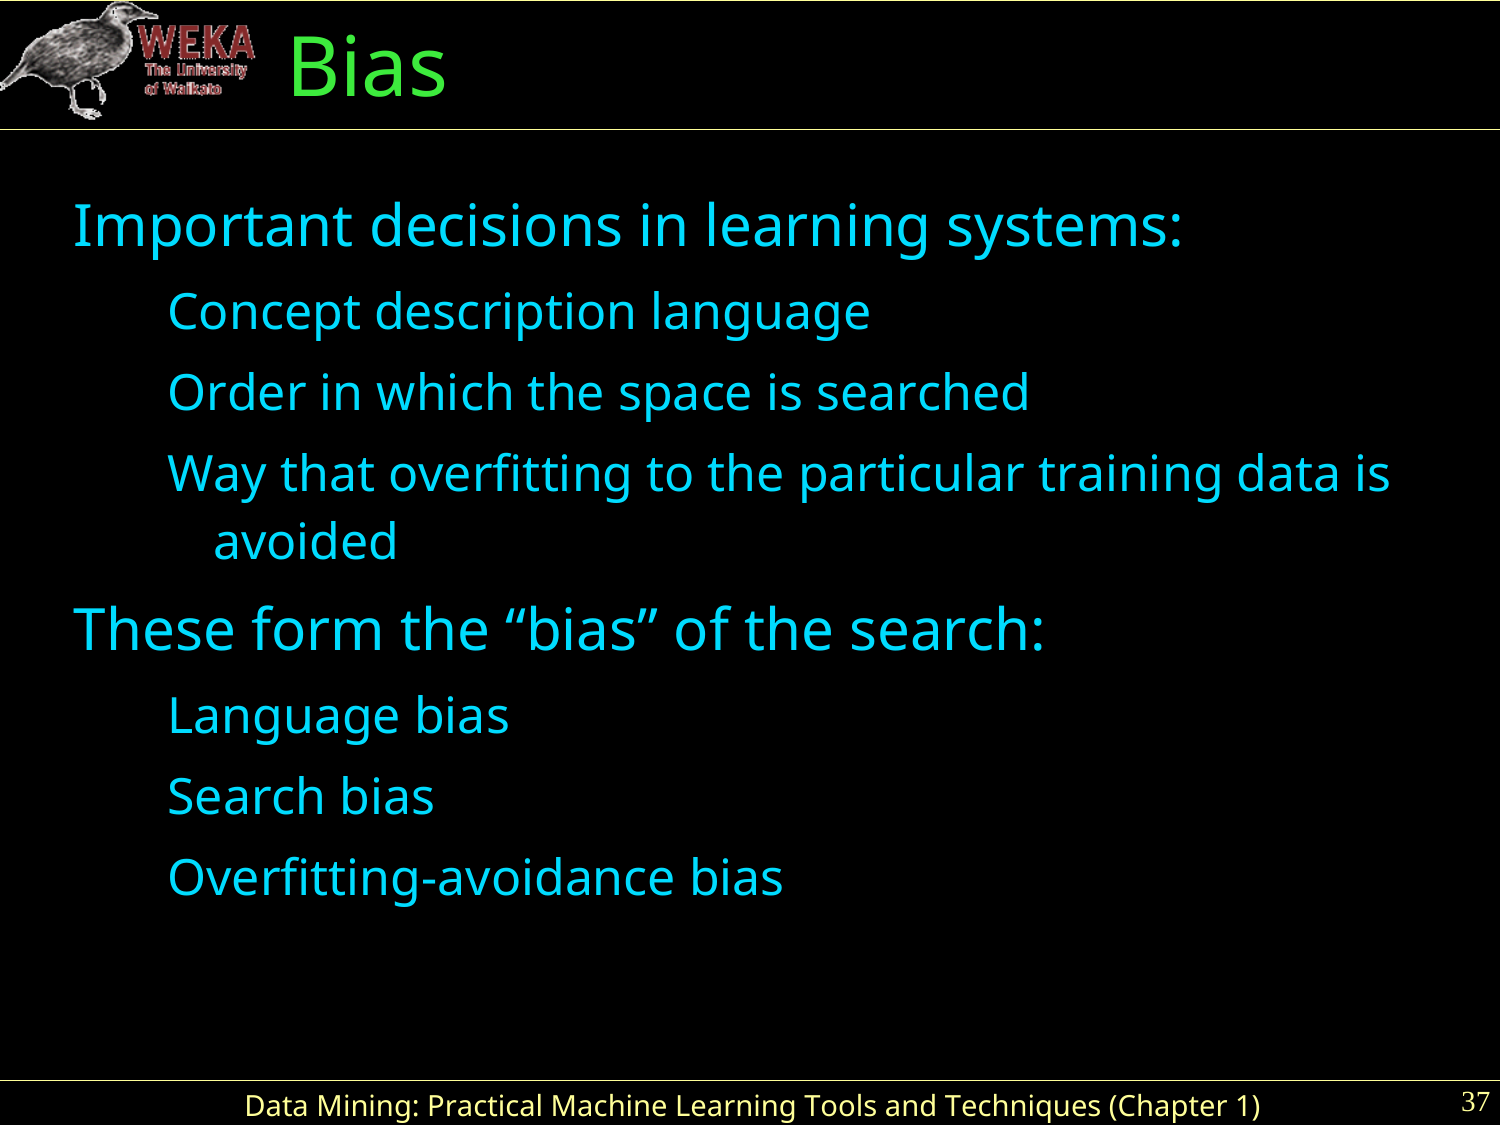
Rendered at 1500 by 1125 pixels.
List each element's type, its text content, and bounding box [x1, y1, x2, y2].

title Bias [295, 0, 1486, 166]
list Important decisions in learning systems: Concept description language Order in which the space is searched Way that overfitting to the particular training data is avoided These form the “bias” of the search: Language bias Search bias Overfitting-avoidance bias [59, 177, 1500, 1108]
picture [0, 1, 266, 129]
